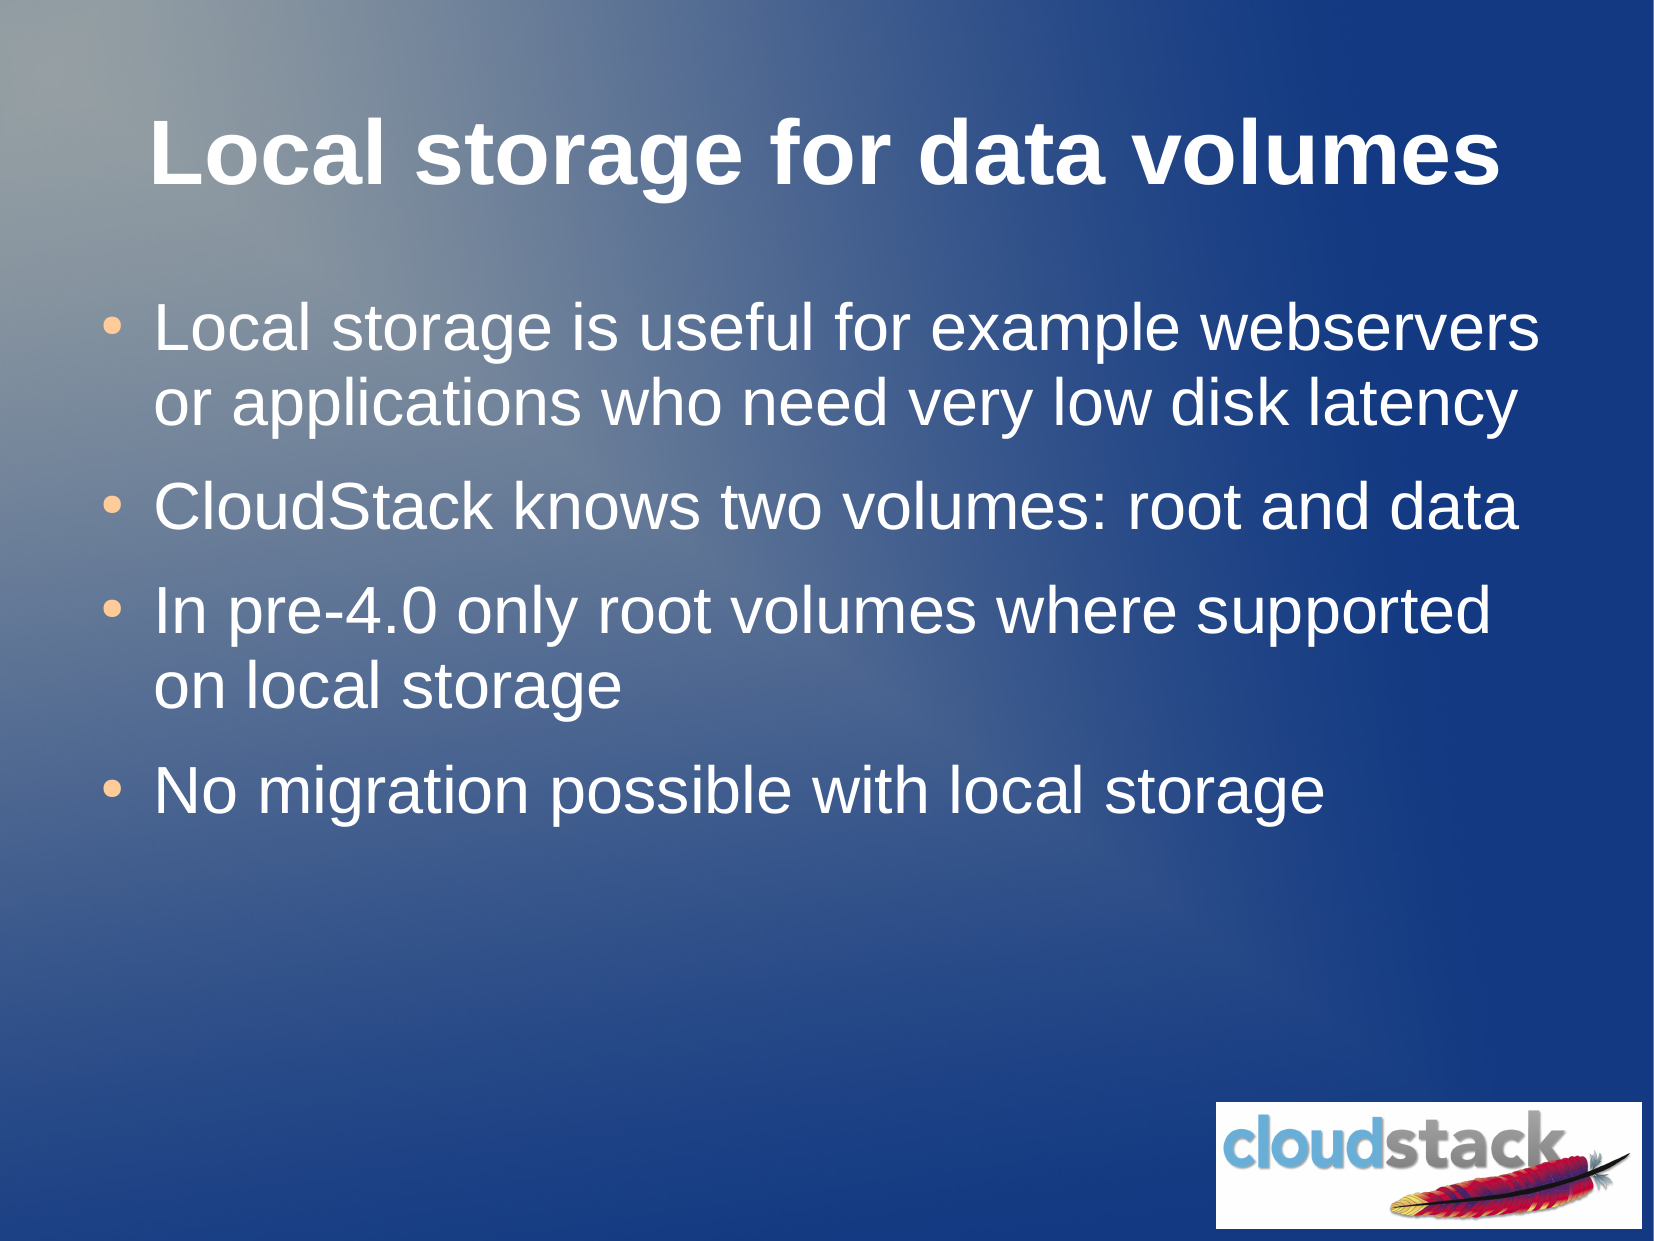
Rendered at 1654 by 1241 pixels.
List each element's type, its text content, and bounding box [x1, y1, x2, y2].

picture [0, 0, 1654, 1241]
list Local storage is useful for example webservers or applications who need very low disk latency CloudStack knows two volumes: root and data In pre-4.0 only root volumes where supported on local storage No migration possible with local storage [82, 290, 1571, 1010]
title Local storage for data volumes [82, 49, 1571, 257]
